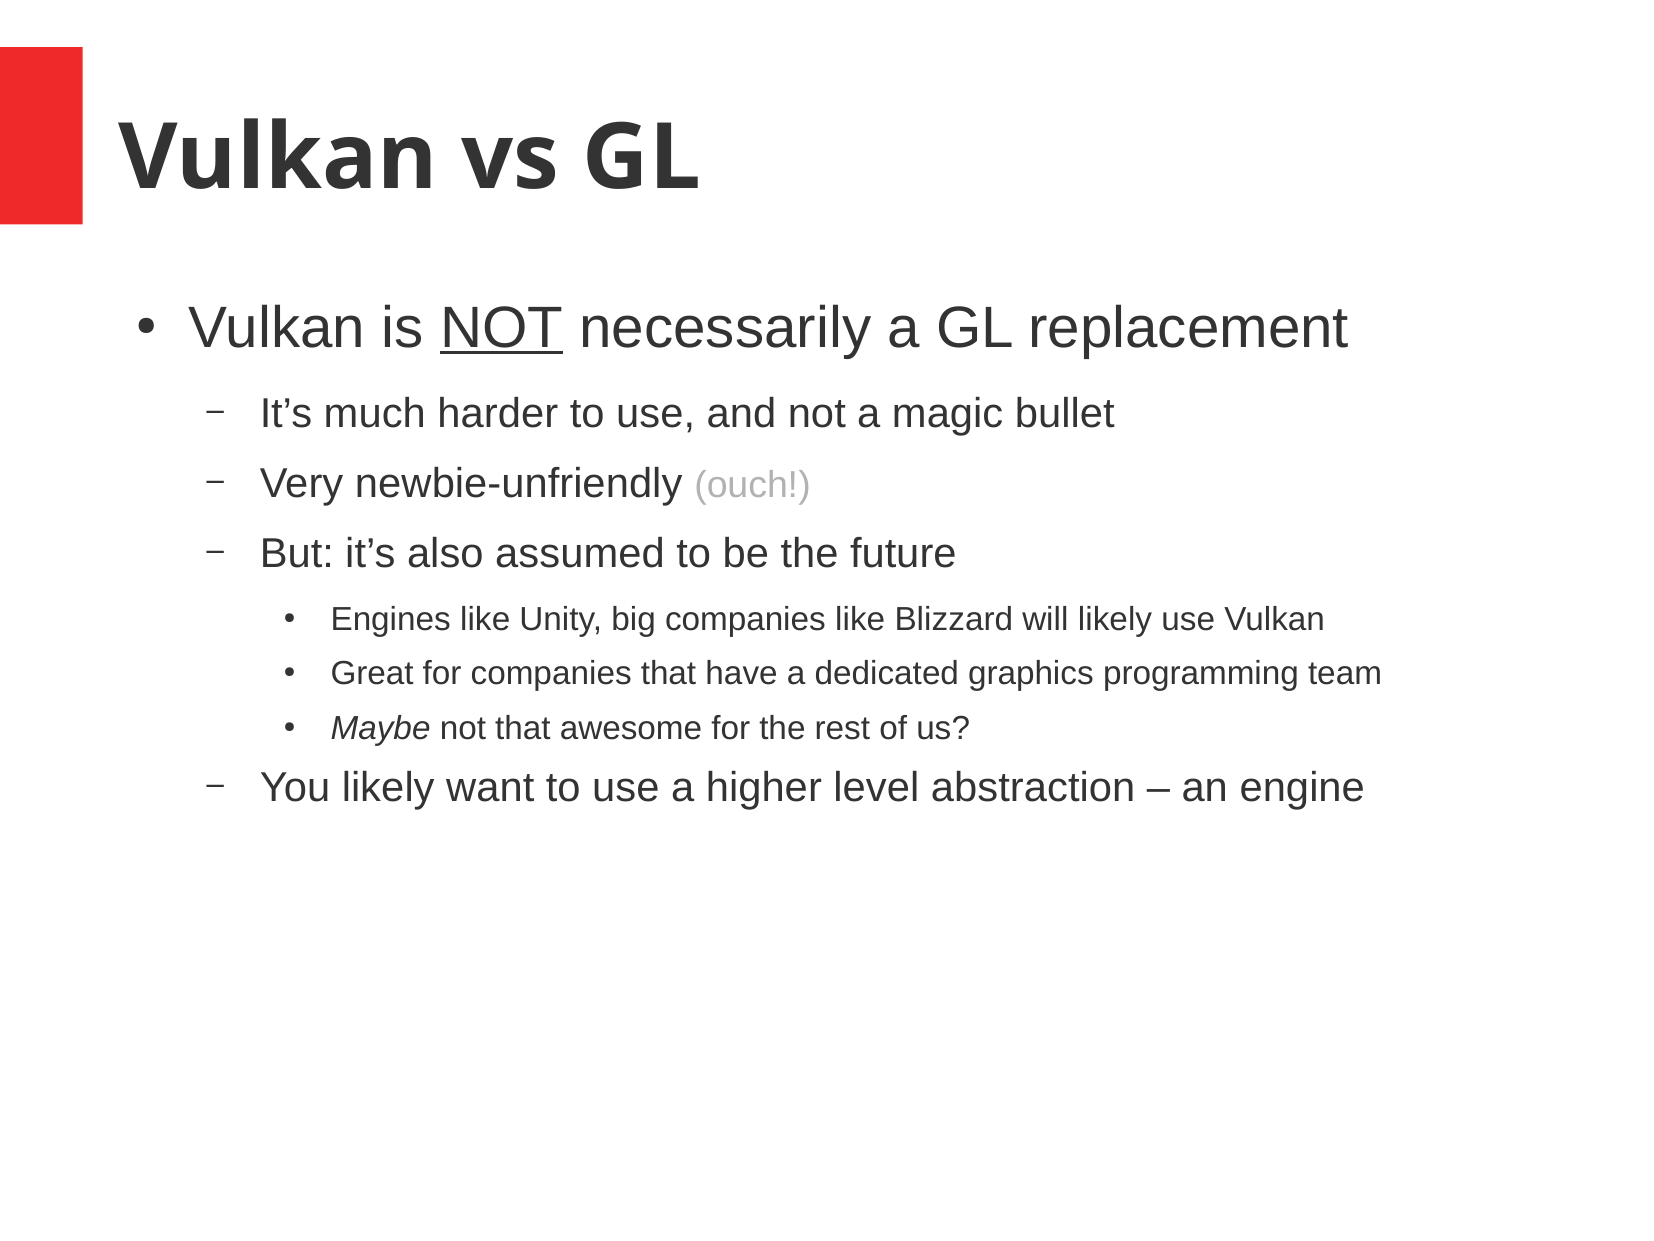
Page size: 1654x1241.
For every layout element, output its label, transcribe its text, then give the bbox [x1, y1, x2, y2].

list Vulkan is NOT necessarily a GL replacement It’s much harder to use, and not a magic bullet Very newbie-unfriendly (ouch!) But: it’s also assumed to be the future Engines like Unity, big companies like Blizzard will likely use Vulkan Great for companies that have a dedicated graphics programming team Maybe not that awesome for the rest of us? You likely want to use a higher level abstraction – an engine [118, 295, 1536, 1074]
title Vulkan vs GL [118, 49, 1571, 257]
